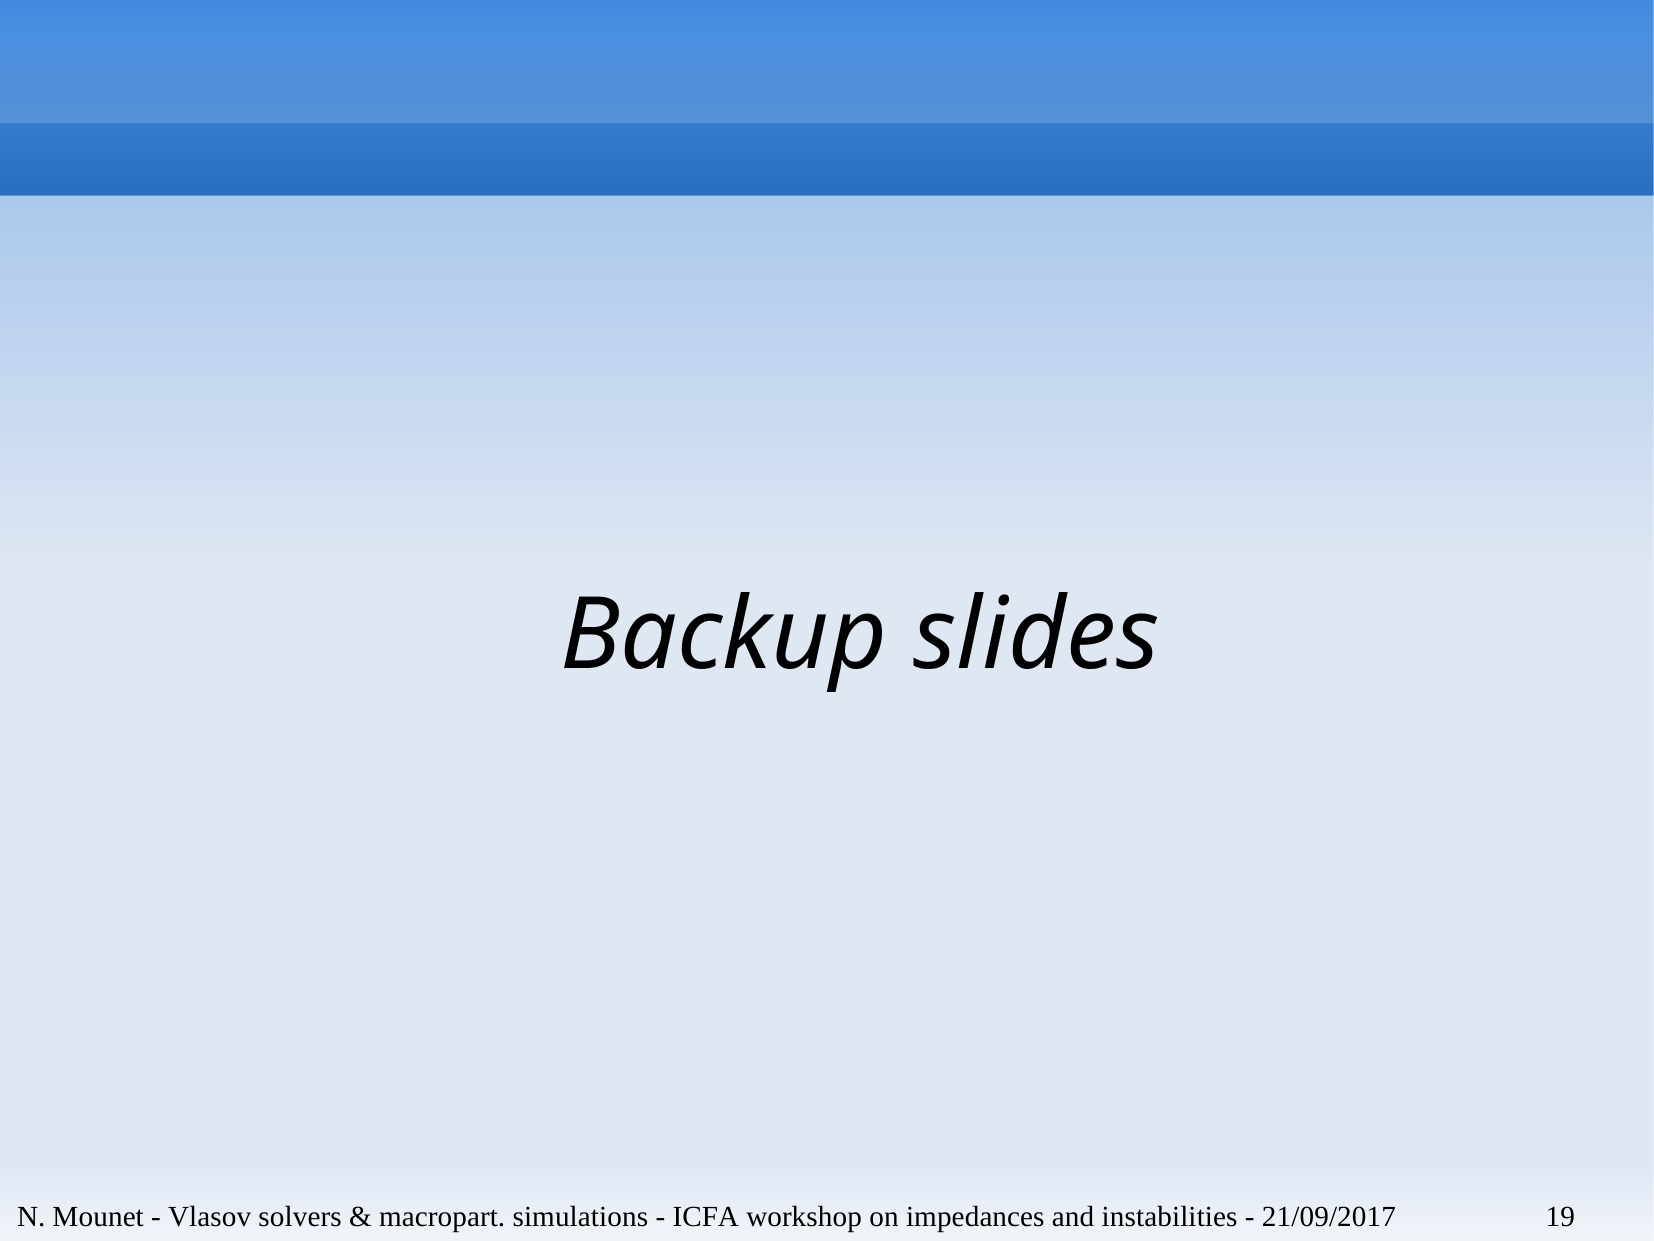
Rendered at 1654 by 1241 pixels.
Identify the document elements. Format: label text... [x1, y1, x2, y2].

picture [0, 0, 1654, 1241]
list Backup slides [37, 561, 1613, 709]
